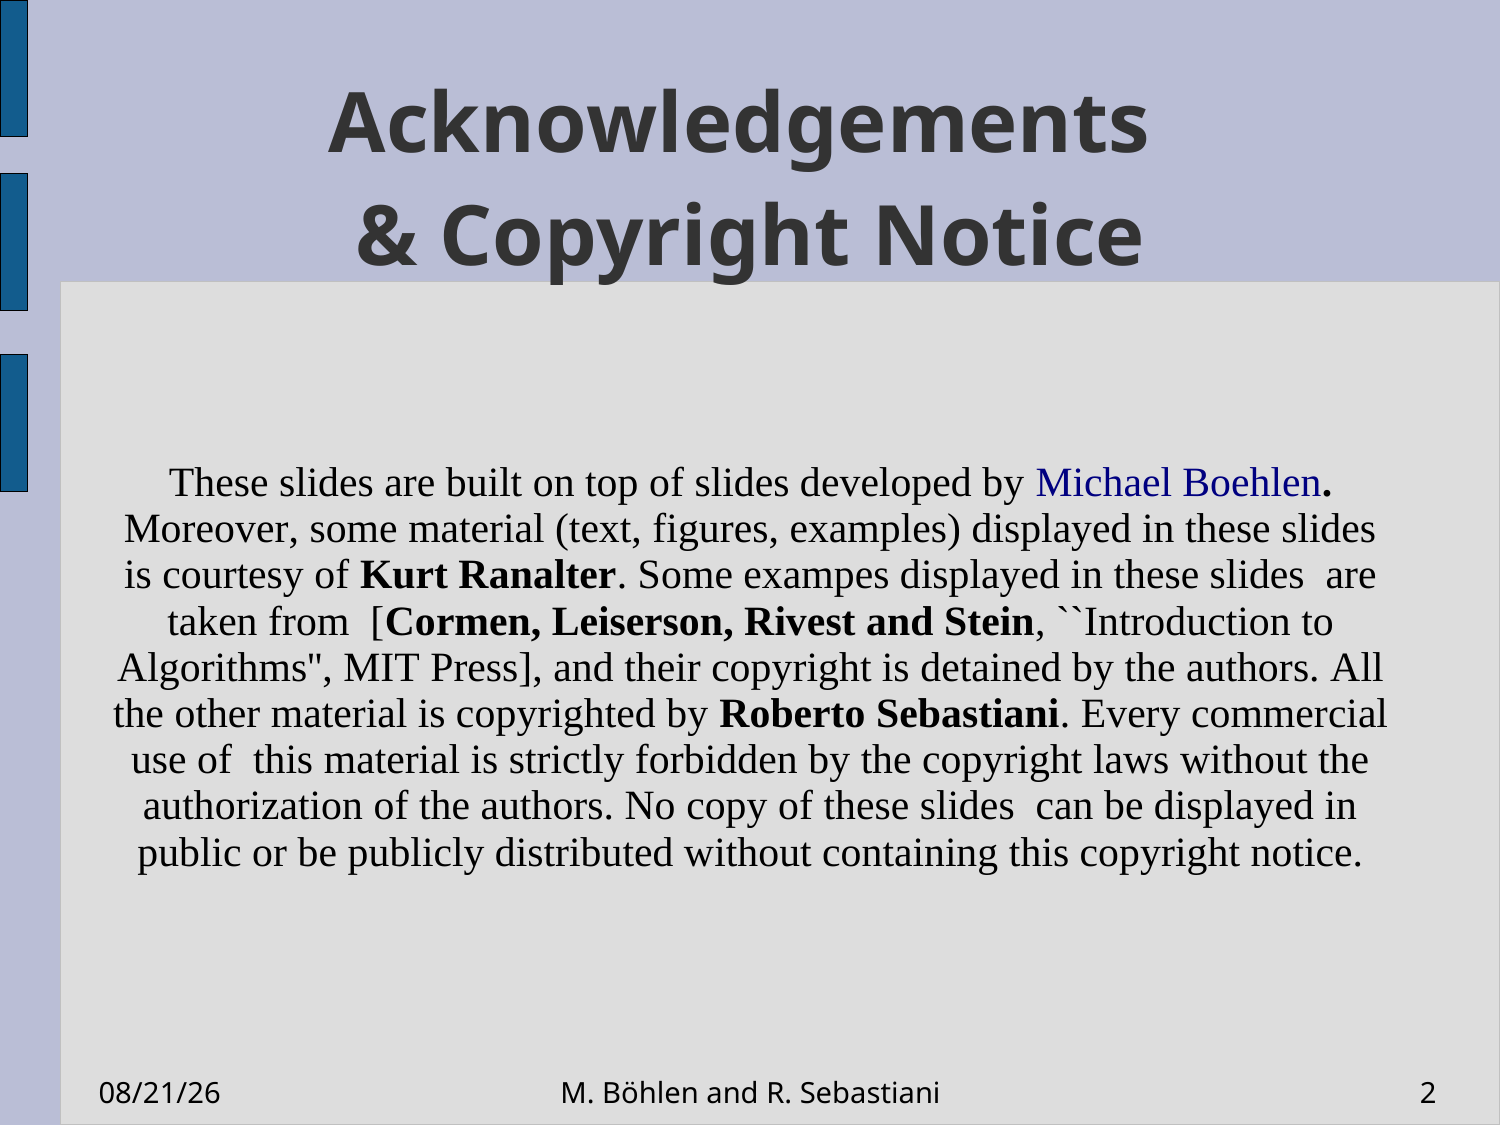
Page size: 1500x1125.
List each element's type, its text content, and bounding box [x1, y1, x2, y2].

title Acknowledgements & Copyright Notice [110, 76, 1392, 277]
subtitle These slides are built on top of slides developed by Michael Boehlen. Moreover, some material (text, figures, examples) displayed in these slides is courtesy of Kurt Ranalter. Some exampes displayed in these slides are taken from [Cormen, Leiserson, Rivest and Stein, ``Introduction to Algorithms'', MIT Press], and their copyright is detained by the authors. All the other material is copyrighted by Roberto Sebastiani. Every commercial use of this material is strictly forbidden by the copyright laws without the authorization of the authors. No copy of these slides can be displayed in public or be publicly distributed without containing this copyright notice. [110, 312, 1392, 1022]
